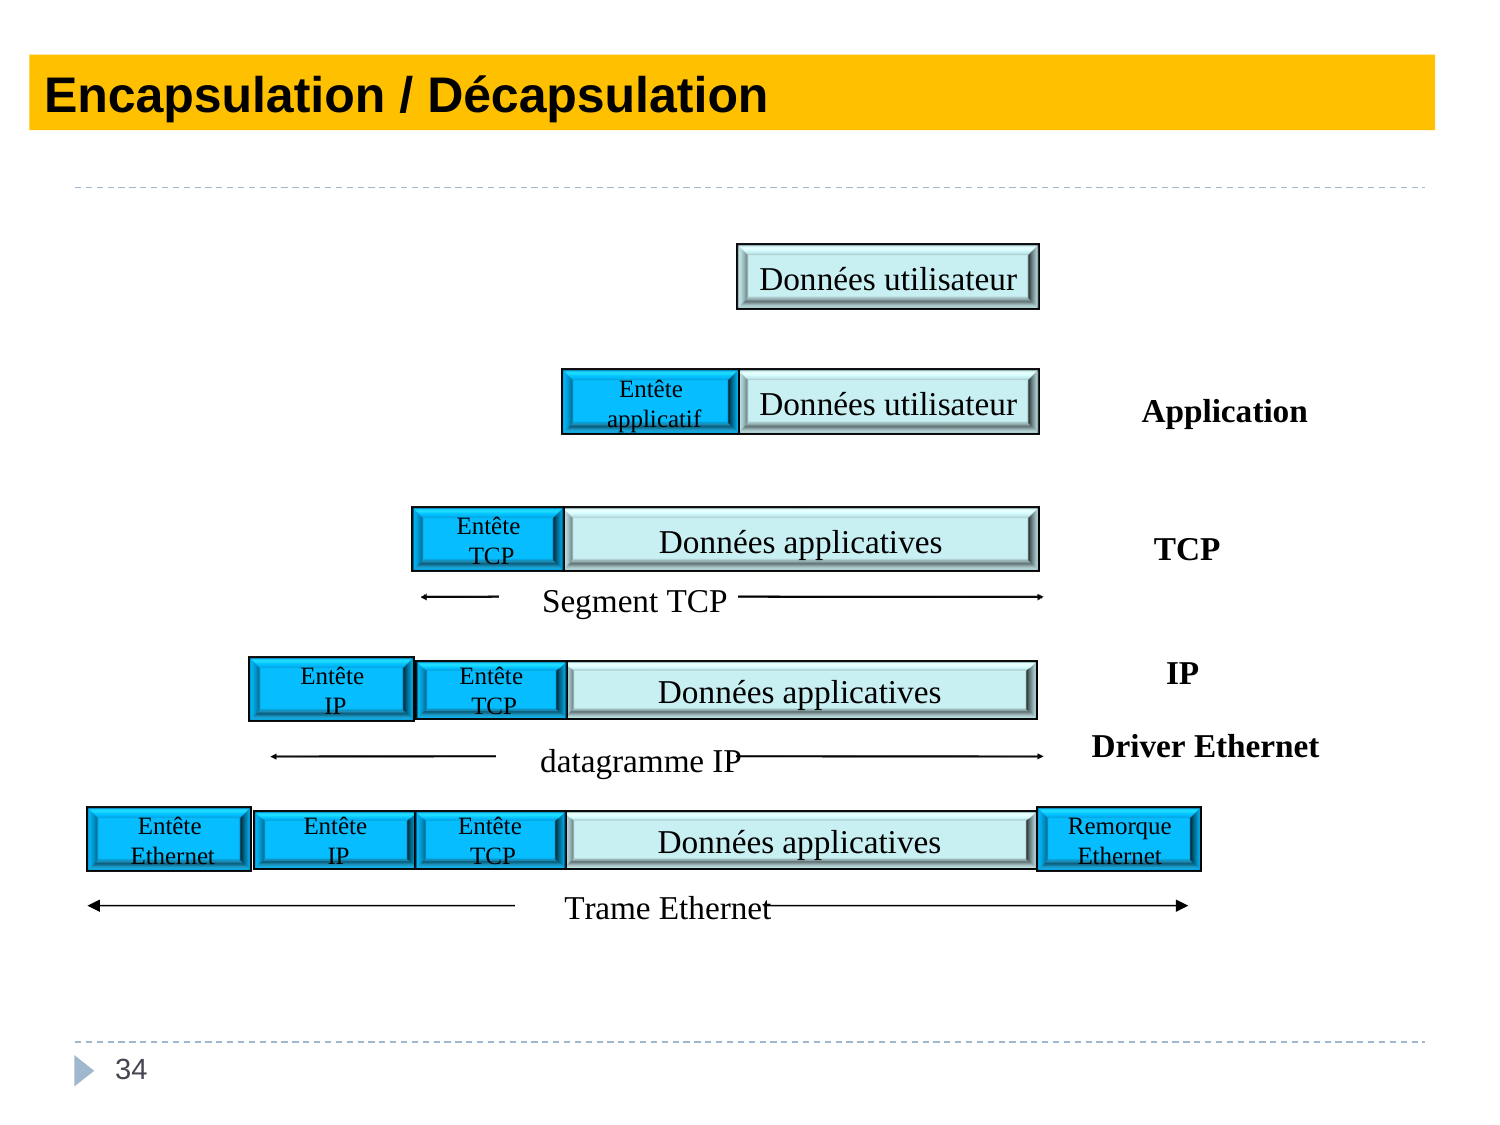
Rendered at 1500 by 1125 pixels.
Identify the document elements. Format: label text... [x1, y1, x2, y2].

text_box IP [1151, 643, 1215, 700]
picture [734, 748, 1051, 764]
text_box Remorque Ethernet [1038, 808, 1202, 872]
text_box Données utilisateur [742, 371, 1039, 434]
text_box Entête TCP [413, 508, 564, 572]
picture [246, 654, 1039, 724]
text_box Entête IP [254, 811, 412, 869]
picture [559, 366, 1042, 438]
text_box Segment TCP [527, 571, 743, 627]
text_box Application [1126, 381, 1324, 437]
text_box Données applicatives [568, 811, 1034, 869]
text_box Encapsulation / Décapsulation [29, 54, 1436, 131]
picture [412, 588, 500, 605]
picture [734, 241, 1042, 312]
text_box TCP [1139, 518, 1236, 575]
text_box Données utilisateur [738, 246, 1039, 309]
text_box datagramme IP [525, 731, 758, 787]
text_box Entête IP [251, 658, 414, 722]
picture [524, 728, 757, 784]
picture [736, 588, 1051, 605]
text_box Données applicatives [569, 661, 1035, 719]
text_box Driver Ethernet [1076, 716, 1335, 773]
text_box Entête applicatif [563, 371, 739, 434]
text_box Entête Ethernet [88, 808, 252, 872]
text_box 24 [100, 1042, 426, 1103]
picture [409, 504, 1042, 574]
text_box Données applicatives [567, 508, 1039, 572]
picture [262, 748, 497, 764]
picture [84, 804, 1204, 874]
text_box Trame Ethernet [549, 878, 787, 934]
text_box Entête TCP [415, 811, 565, 869]
text_box Entête TCP [417, 661, 566, 719]
